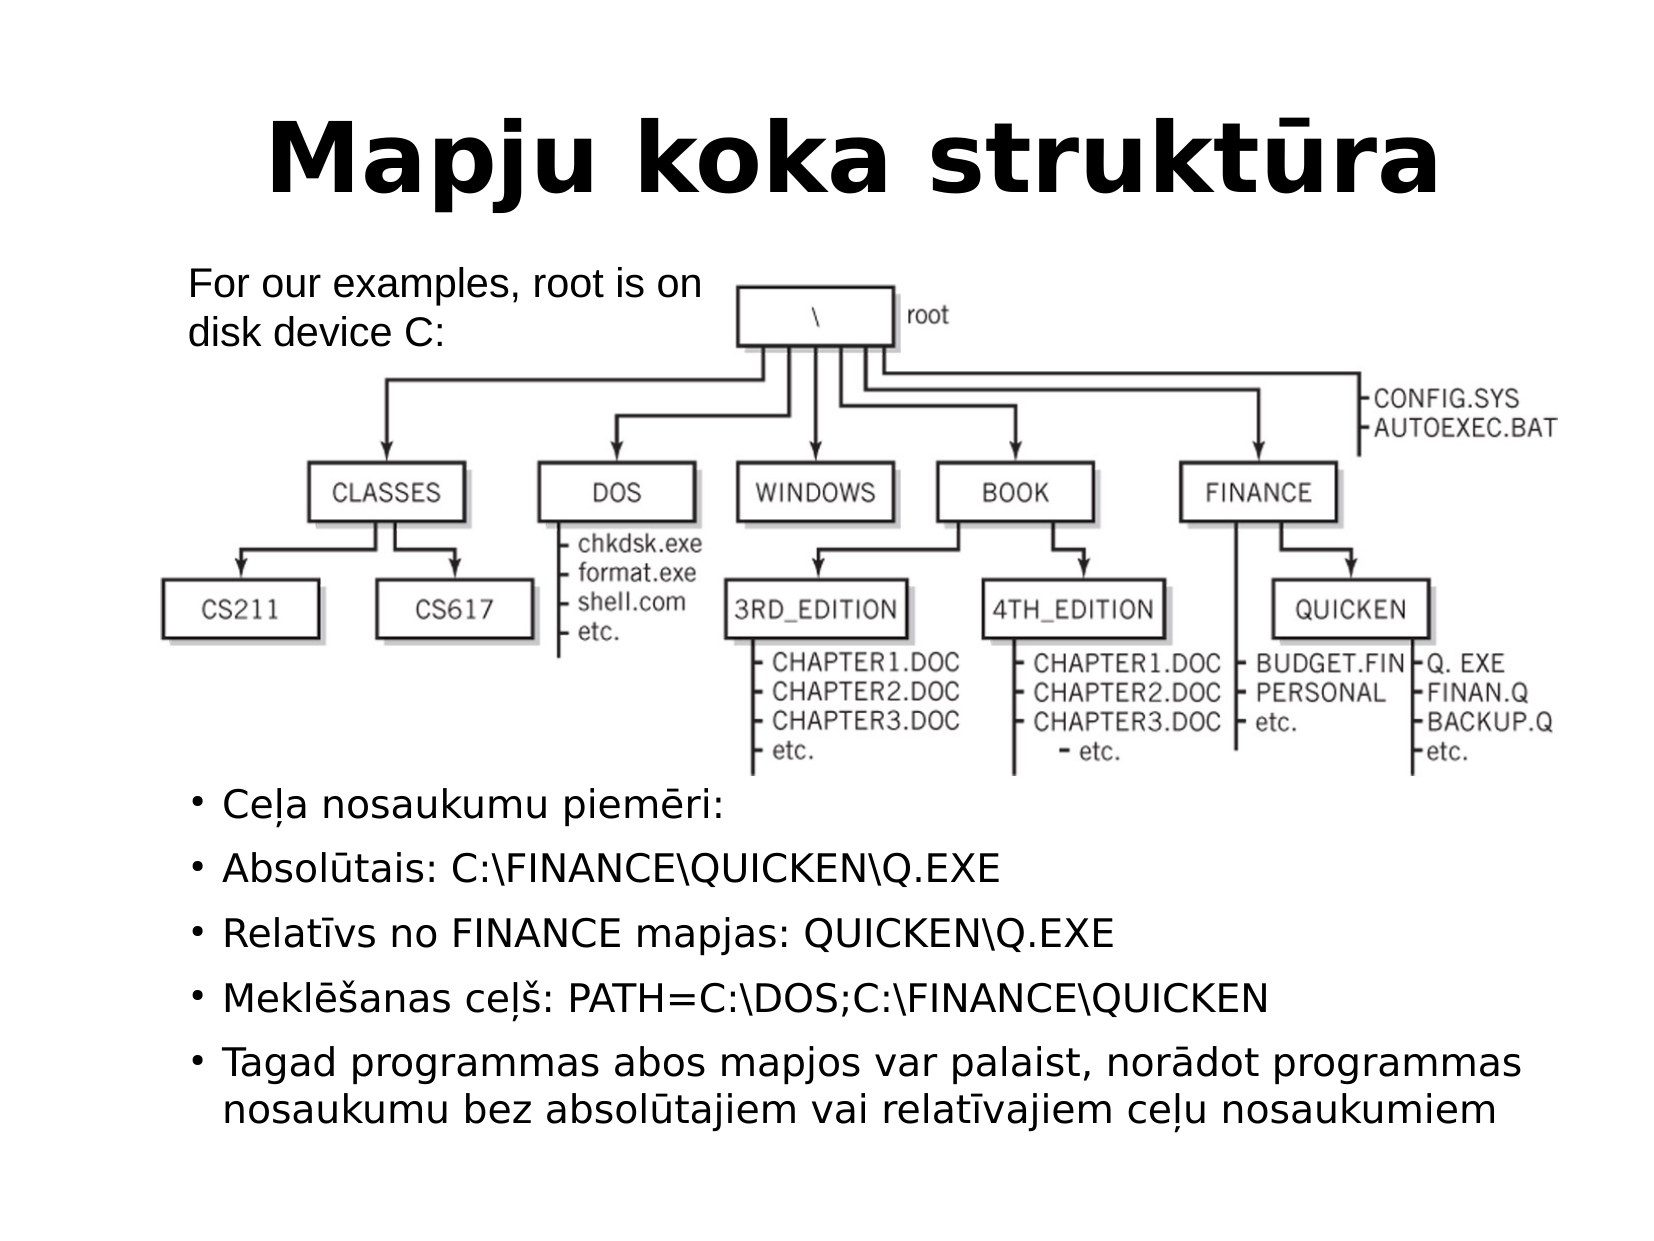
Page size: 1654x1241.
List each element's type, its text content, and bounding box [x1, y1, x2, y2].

text_box For our examples, root is on disk device C: [137, 247, 745, 363]
picture [151, 275, 1568, 786]
title Mapju koka struktūra [137, 49, 1571, 257]
list Ceļa nosaukumu piemēri: Absolūtais: C:\FINANCE\QUICKEN\Q.EXE Relatīvs no FINANCE mapjas: QUICKEN\Q.EXE Meklēšanas ceļš: PATH=C:\DOS;C:\FINANCE\QUICKEN Tagad programmas abos mapjos var palaist, norādot programmas nosaukumu bez absolūtajiem vai relatīvajiem ceļu nosaukumiem [165, 786, 1558, 1144]
